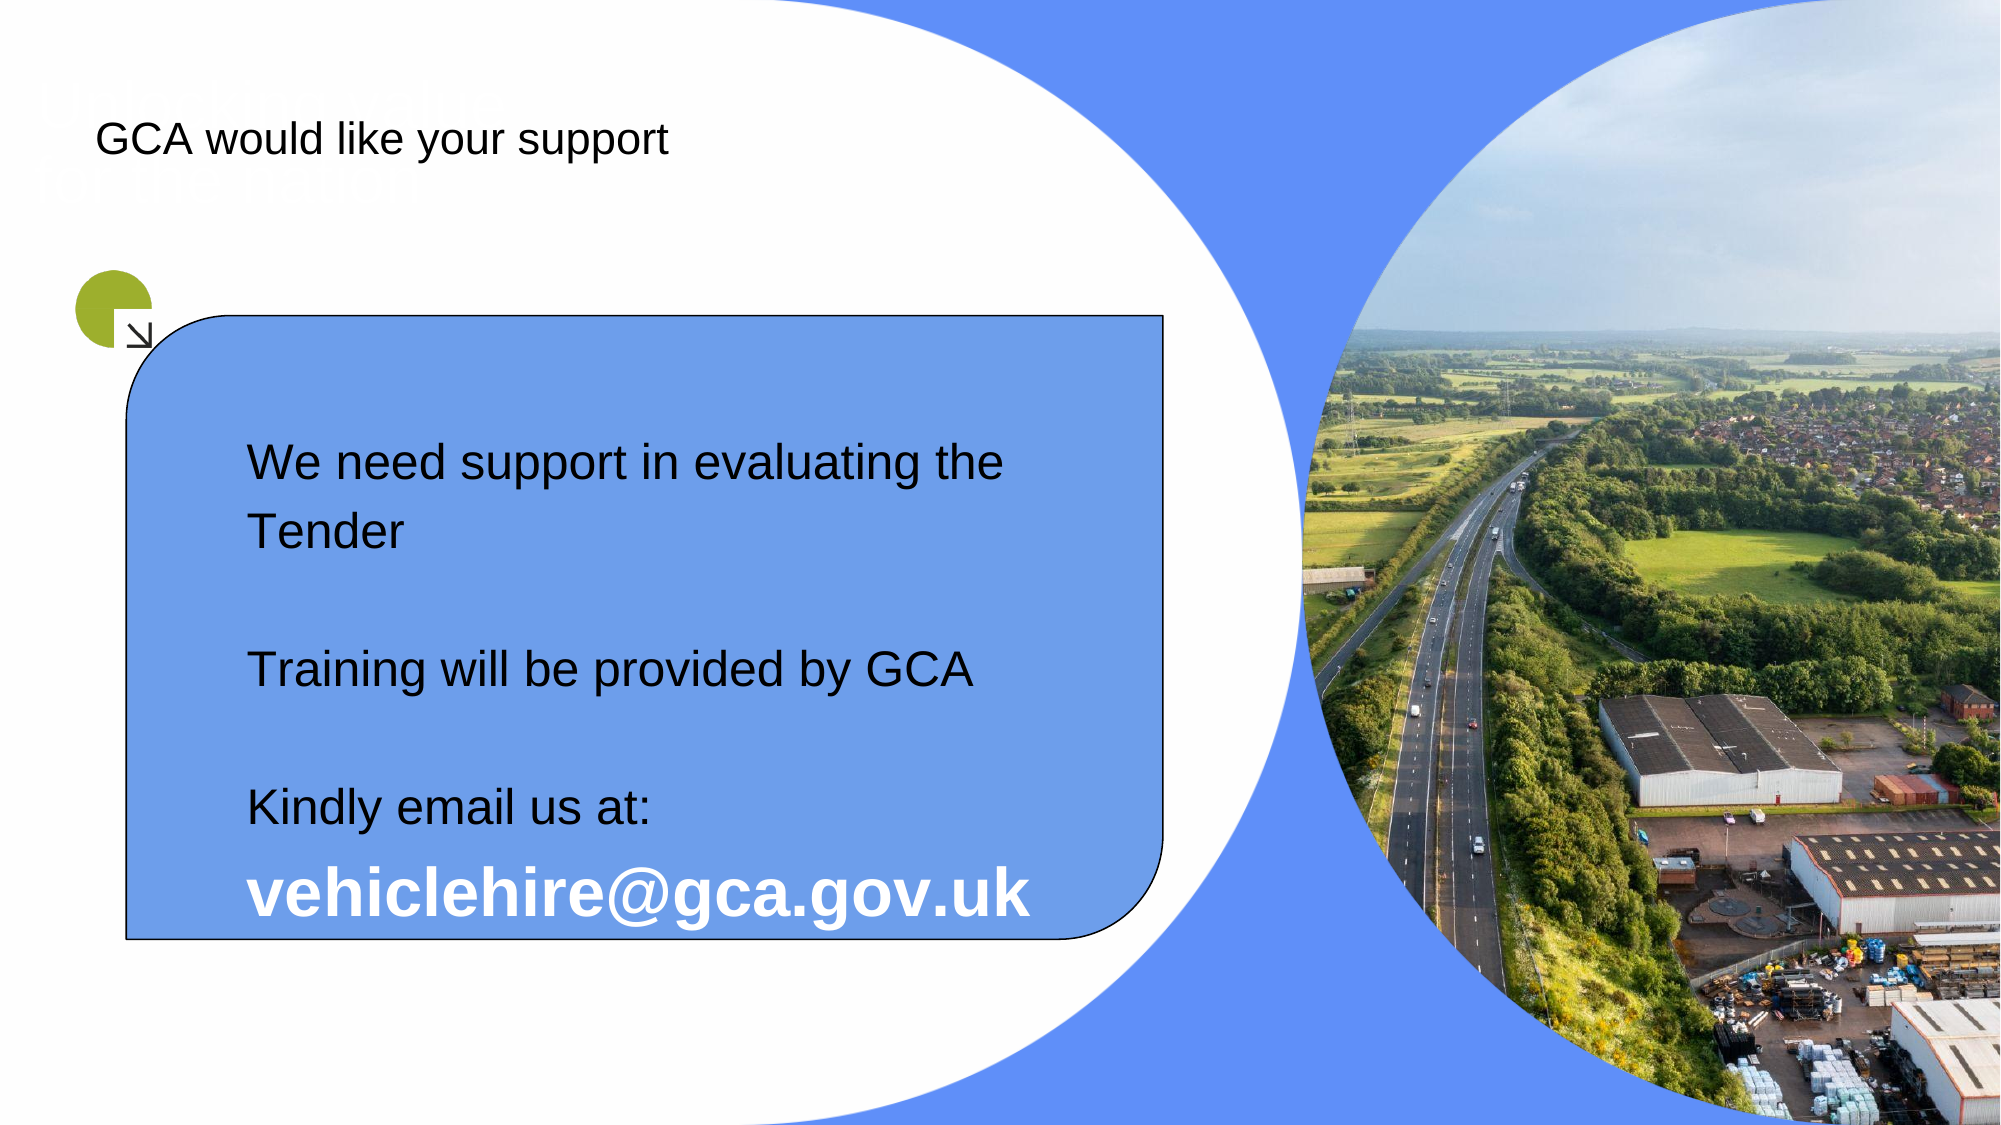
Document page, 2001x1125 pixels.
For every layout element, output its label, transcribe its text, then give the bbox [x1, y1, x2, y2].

text_box We need support in evaluating the Tender Training will be provided by GCA Kindly email us at: vehiclehire@gca.gov.uk [126, 315, 1163, 940]
picture [75, 270, 152, 348]
title Unlocking value for the nation [34, 67, 552, 279]
title GCA would like your support [75, 93, 711, 233]
